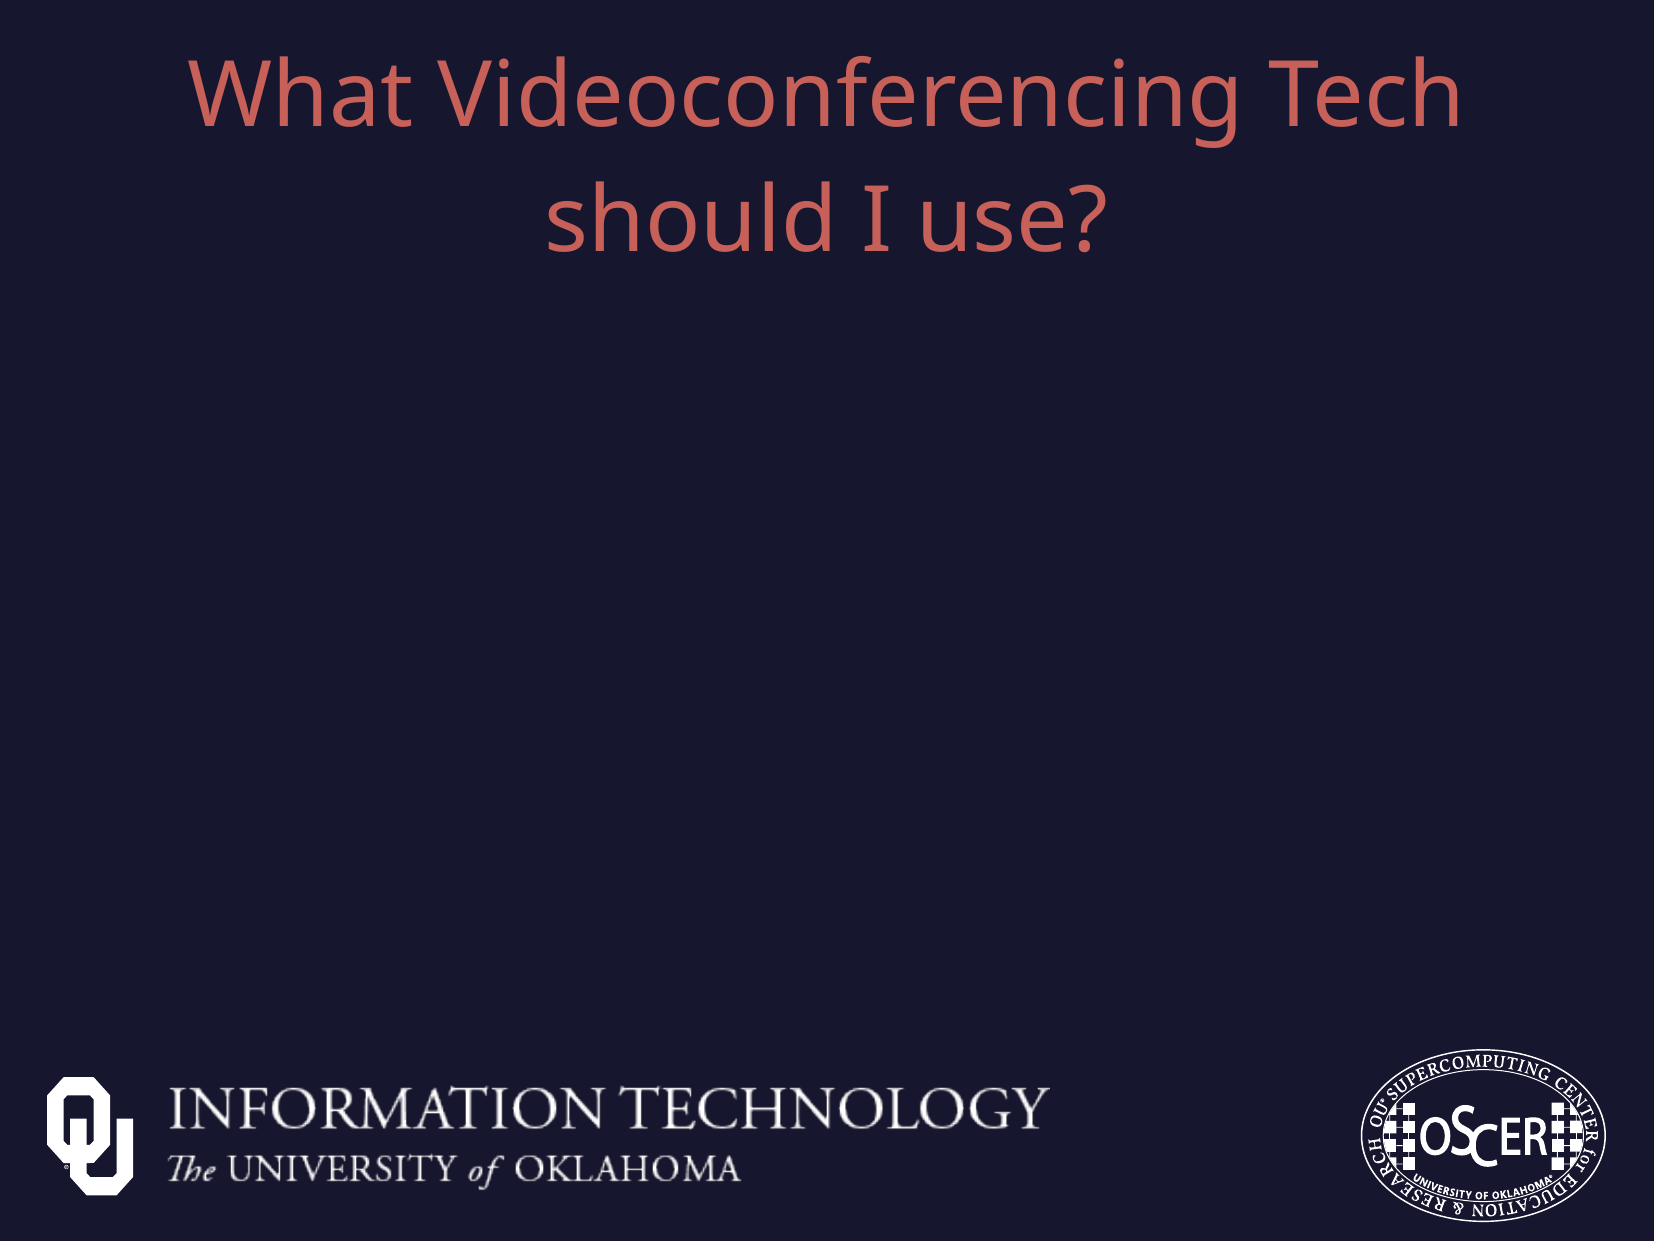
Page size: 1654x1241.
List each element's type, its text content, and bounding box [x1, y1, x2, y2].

picture [159, 1075, 1050, 1195]
title What Videoconferencing Tech should I use? [82, 37, 1571, 269]
